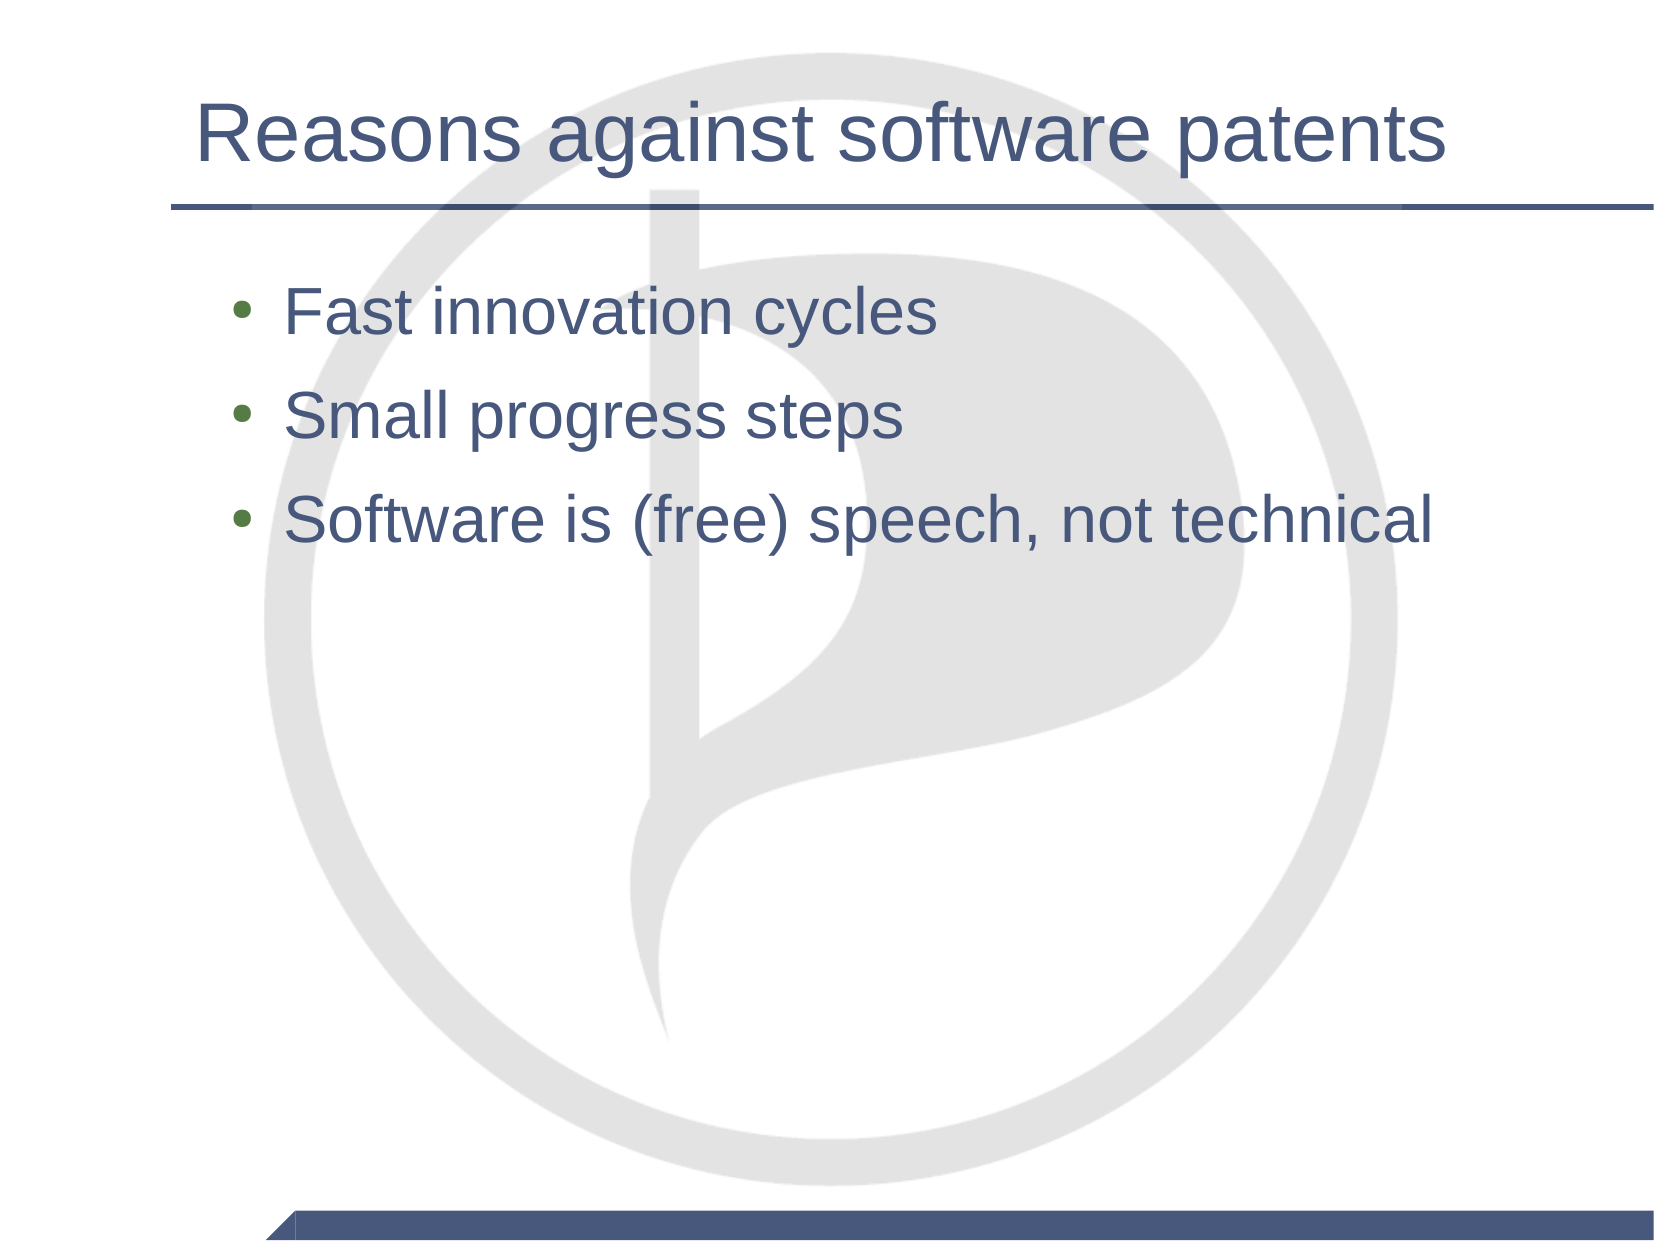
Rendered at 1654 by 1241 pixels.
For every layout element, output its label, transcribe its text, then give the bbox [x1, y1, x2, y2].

list Fast innovation cycles Small progress steps Software is (free) speech, not technical [212, 274, 1530, 1093]
title Reasons against software patents [194, 29, 1625, 237]
